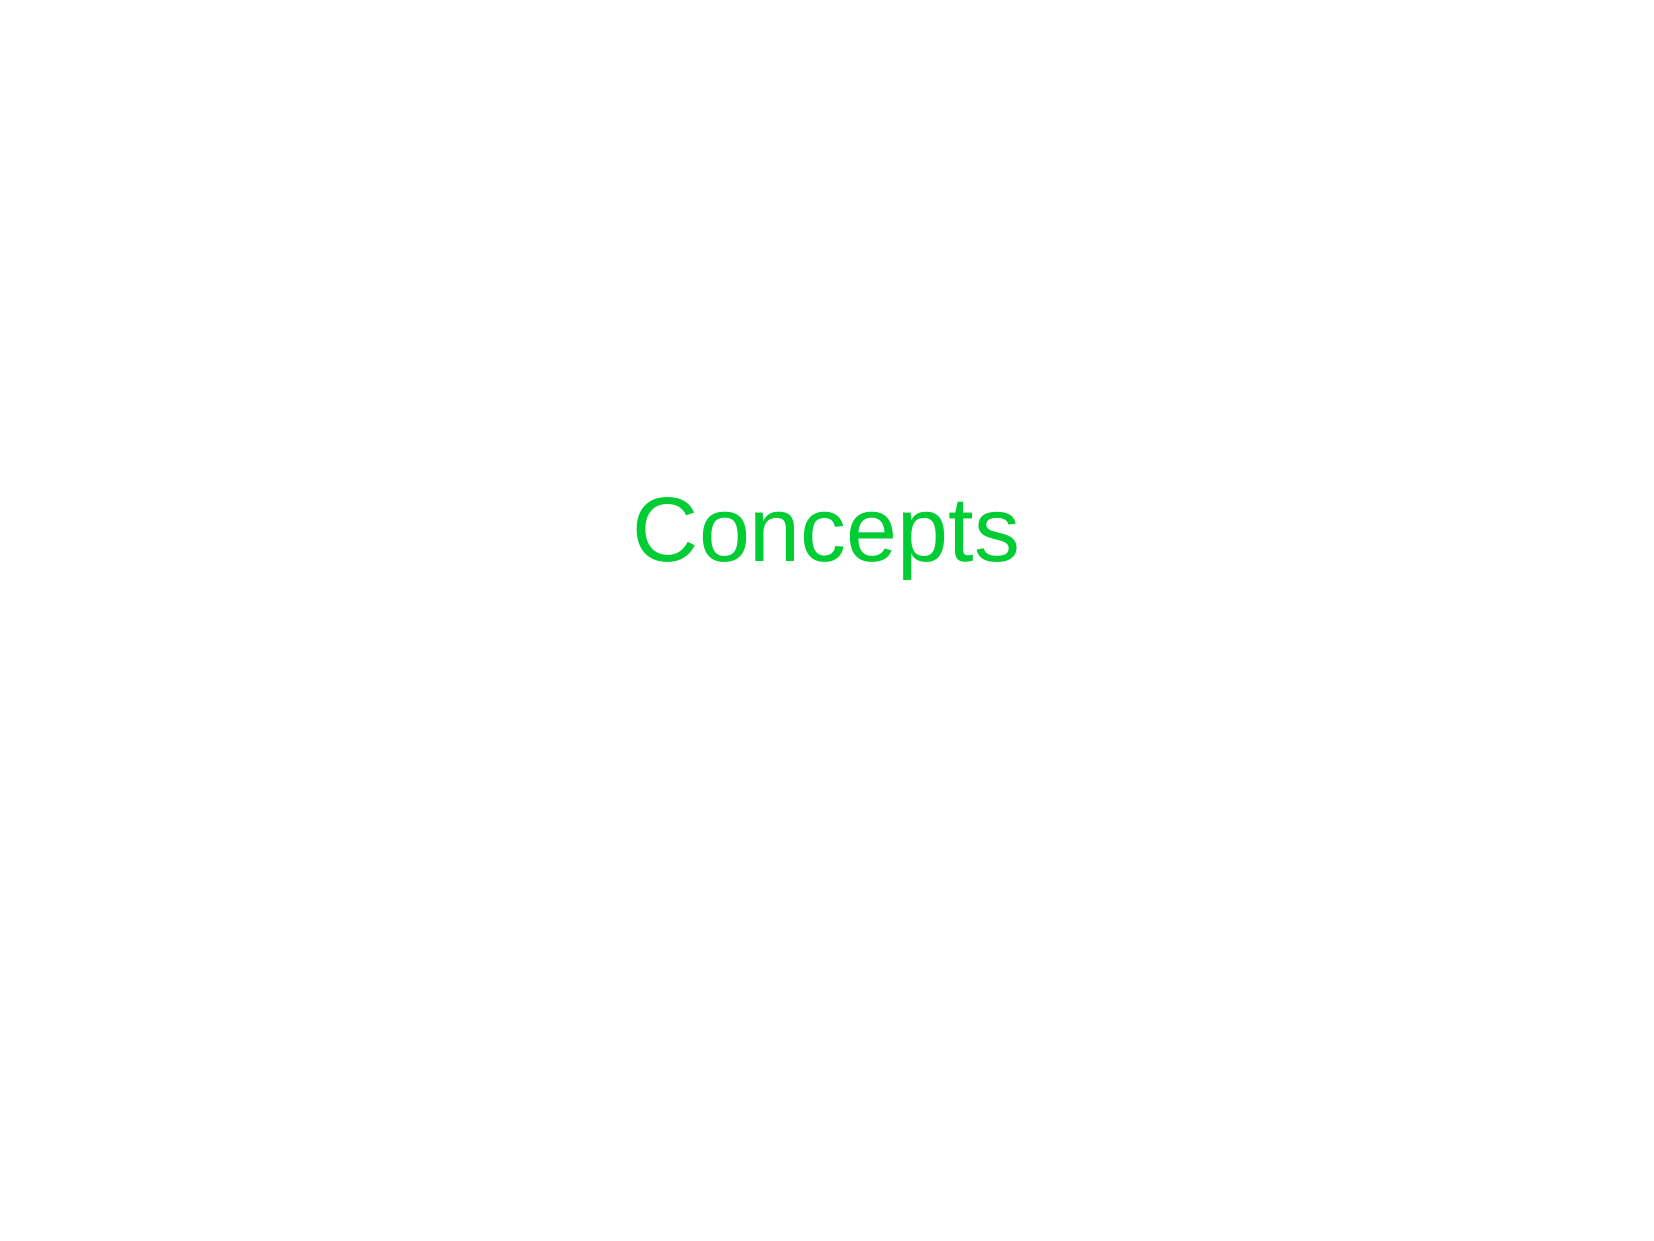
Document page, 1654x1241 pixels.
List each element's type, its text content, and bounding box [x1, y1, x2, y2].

subtitle Concepts [82, 49, 1571, 1010]
